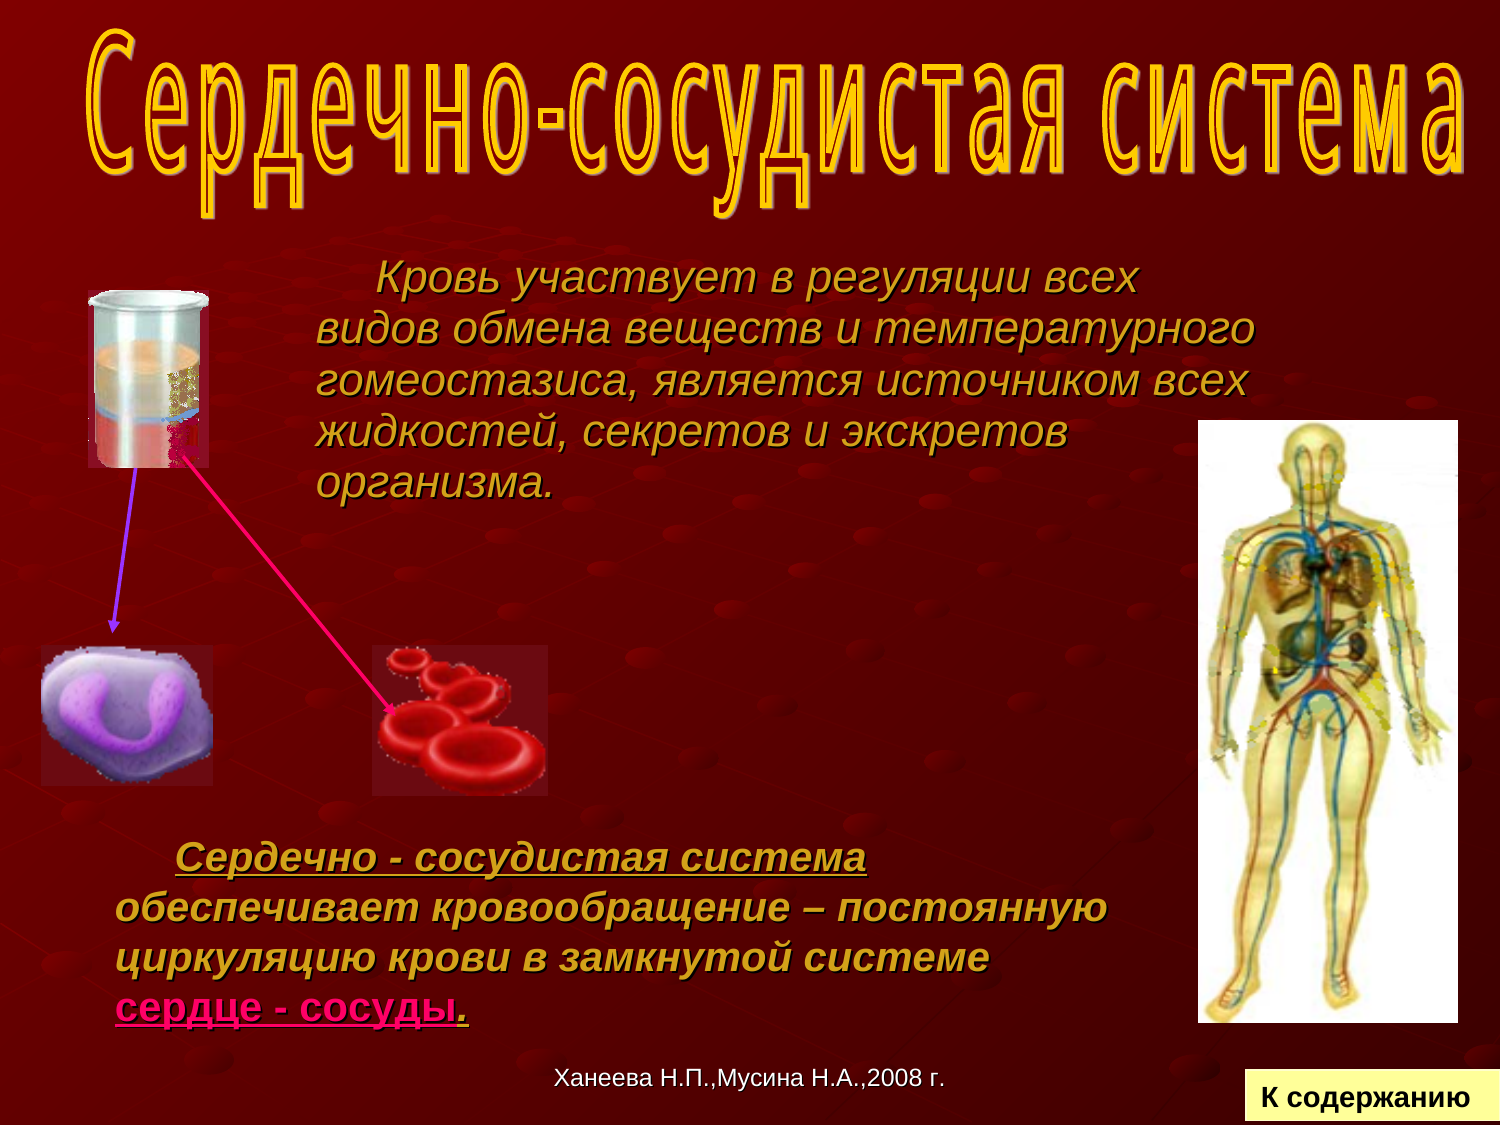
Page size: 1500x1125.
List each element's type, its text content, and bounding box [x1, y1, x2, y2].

picture [1198, 420, 1458, 1023]
text_box Сердечно-сосудистая система [88, 31, 131, 172]
picture [372, 645, 548, 796]
text_box Сердечно-сосудистая система [369, 66, 405, 170]
text_box Сердечно-сосудистая система [1254, 66, 1289, 170]
text_box К содержанию [1246, 1070, 1500, 1121]
list Кровь участвует в регуляции всех видов обмена веществ и температурного гомеостазиса, является источником всех жидкостей, секретов и экскретов организма. [301, 243, 1282, 575]
text_box Сердечно-сосудистая система [485, 65, 525, 172]
text_box Сердечно-сосудистая система [617, 65, 657, 172]
text_box Сердечно-сосудистая система [971, 65, 1007, 172]
text_box Сердечно-сосудистая система [1424, 65, 1459, 172]
text_box Сердечно-сосудистая система [203, 65, 241, 216]
text_box Сердечно-сосудистая система [571, 65, 603, 172]
picture [41, 645, 213, 786]
text_box Сердечно-сосудистая система [147, 65, 184, 172]
text_box Сердечно-сосудистая система [1152, 66, 1190, 170]
text_box Сердечно-сосудистая система [1104, 65, 1136, 172]
picture [88, 290, 209, 468]
text_box Сердечно-сосудистая система [762, 66, 805, 206]
text_box Сердечно-сосудистая система [1023, 66, 1060, 170]
text_box Сердечно-сосудистая система [924, 66, 959, 170]
text_box Сердечно-сосудистая система [428, 66, 465, 170]
text_box Сердечно-сосудистая система [881, 65, 913, 172]
text_box Сердечно-сосудистая система [314, 65, 351, 172]
text_box Сердечно-сосудистая система [715, 66, 756, 216]
text_box Сердечно-сосудистая система [1356, 66, 1402, 170]
text_box Сердечно-сосудистая система [674, 65, 705, 172]
text_box Сердечно-сосудистая система [256, 66, 299, 206]
text_box Сердечно - сосудистая система обеспечивает кровообращение – постоянную циркуляцию крови в замкнутой системе сердце - сосуды. [100, 822, 1152, 1038]
text_box Сердечно-сосудистая система [822, 66, 860, 170]
text_box Сердечно-сосудистая система [1211, 65, 1243, 172]
text_box Сердечно-сосудистая система [1301, 65, 1338, 172]
